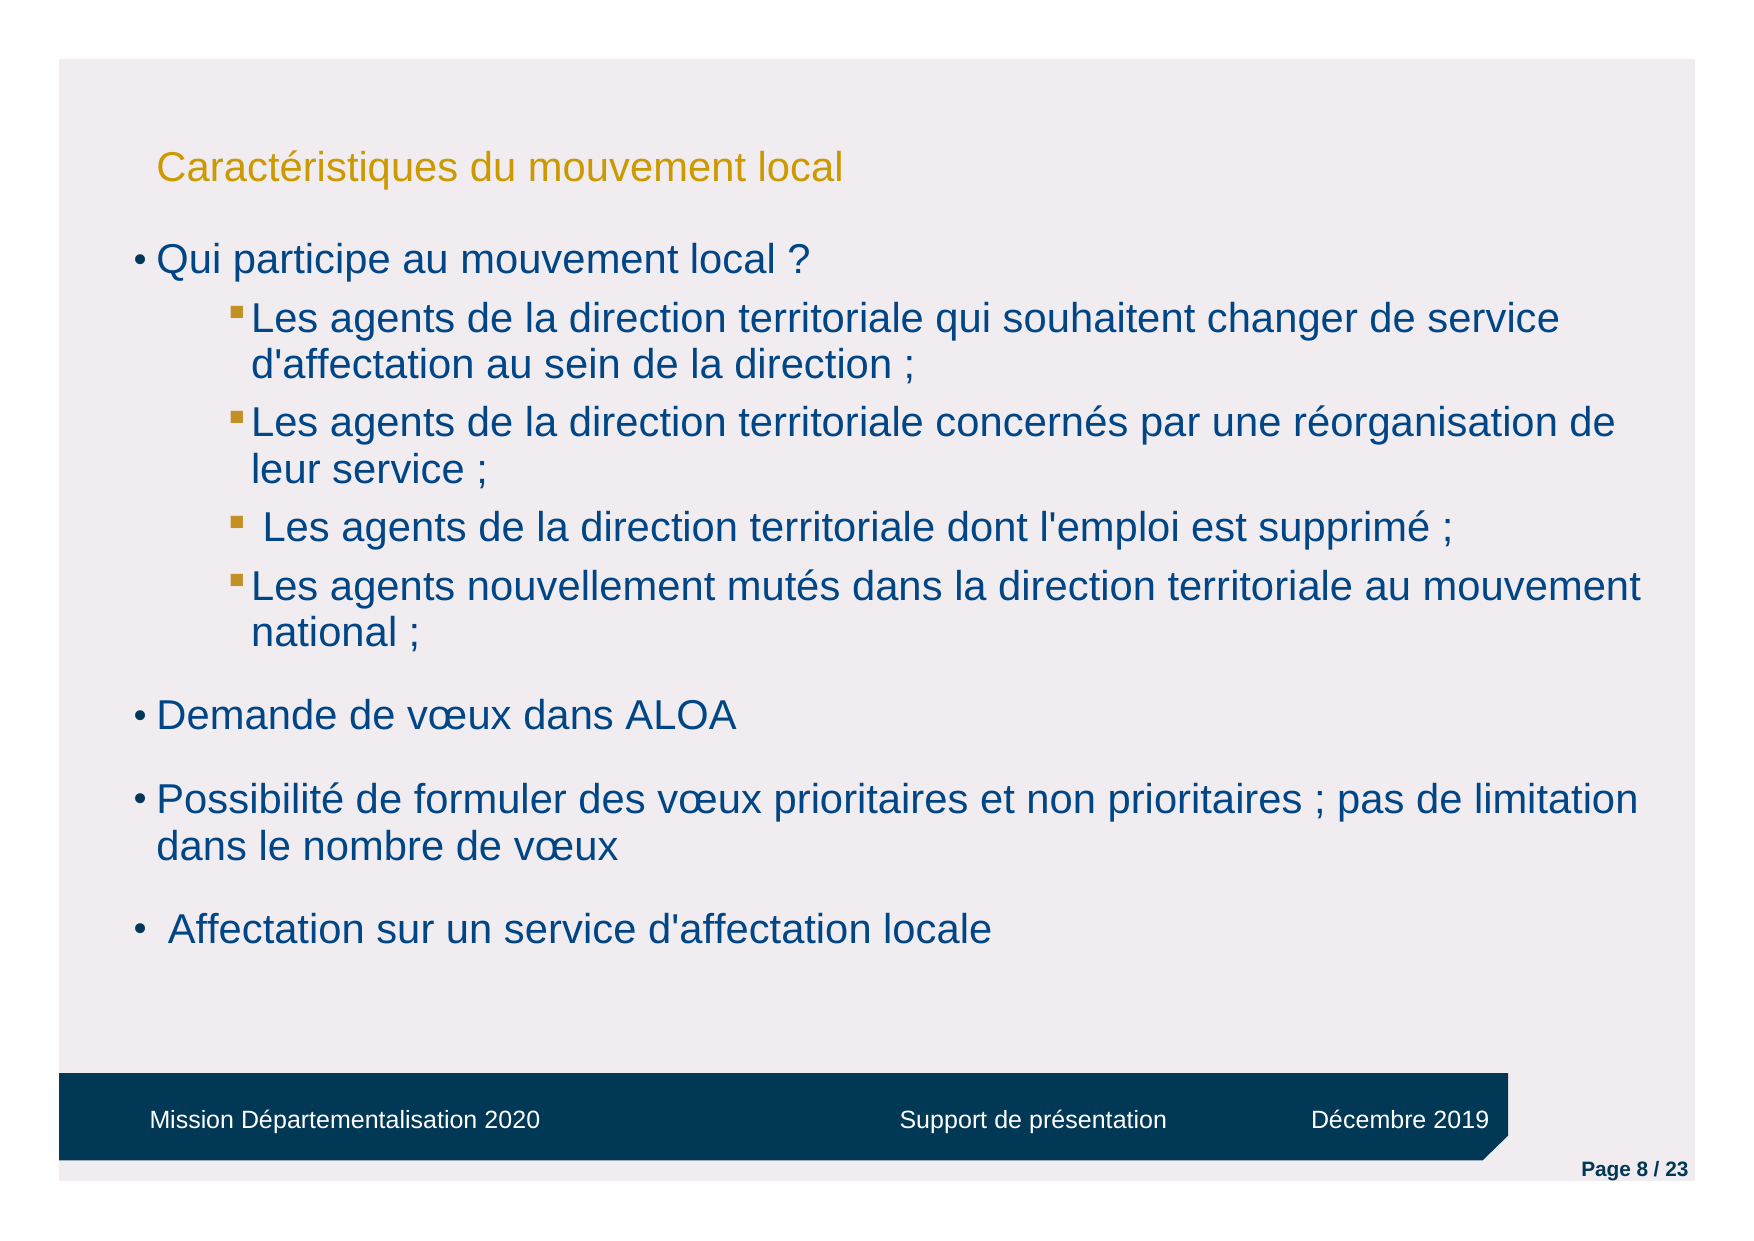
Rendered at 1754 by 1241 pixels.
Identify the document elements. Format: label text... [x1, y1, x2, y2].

text_box Caractéristiques du mouvement local Qui participe au mouvement local ? Les agents de la direction territoriale qui souhaitent changer de service d'affectation au sein de la direction ; Les agents de la direction territoriale concernés par une réorganisation de leur service ; Les agents de la direction territoriale dont l'emploi est supprimé ; Les agents nouvellement mutés dans la direction territoriale au mouvement national ; Demande de vœux dans ALOA Possibilité de formuler des vœux prioritaires et non prioritaires ; pas de limitation dans le nombre de vœux Affectation sur un service d'affectation locale [118, 135, 1684, 1028]
